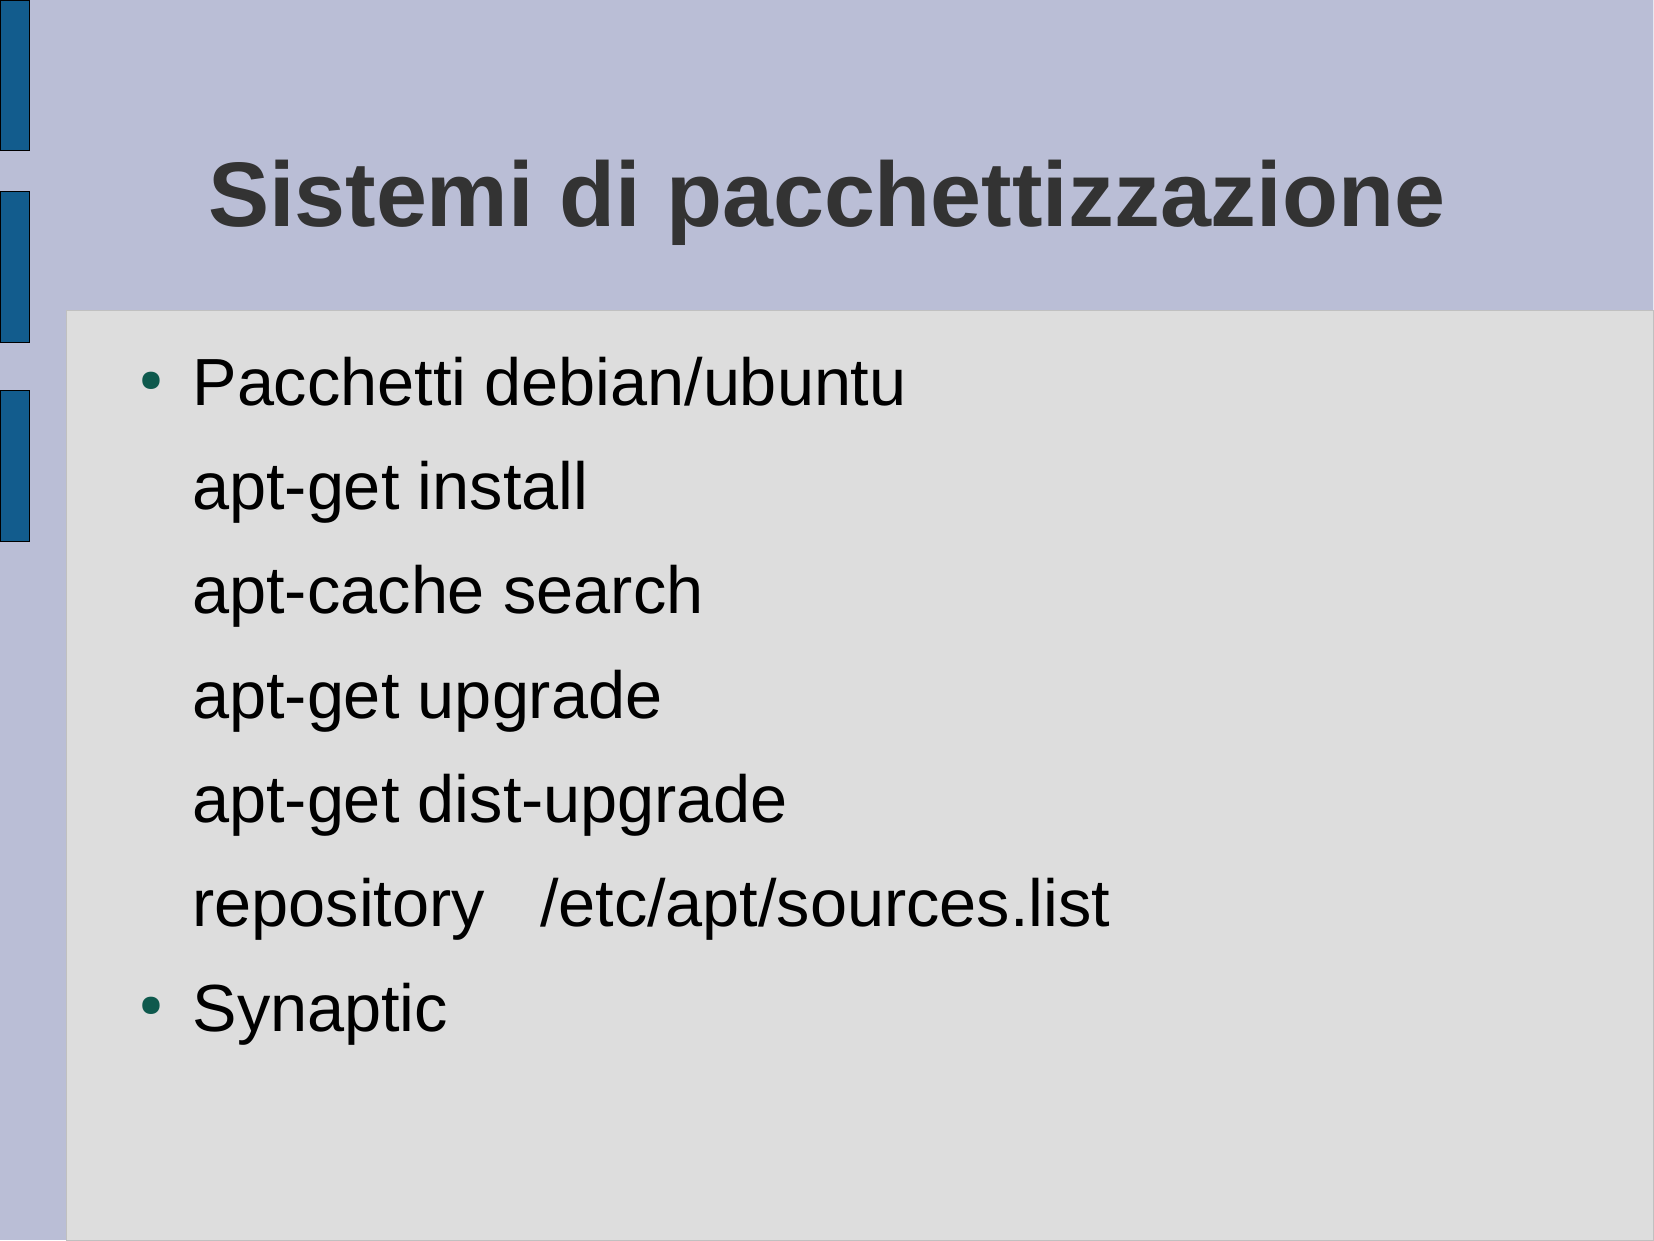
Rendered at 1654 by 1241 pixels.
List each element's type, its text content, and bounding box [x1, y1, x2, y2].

title Sistemi di pacchettizzazione [121, 91, 1534, 299]
list Pacchetti debian/ubuntu apt-get install apt-cache search apt-get upgrade apt-get dist-upgrade repository /etc/apt/sources.list Synaptic [121, 344, 1534, 1164]
